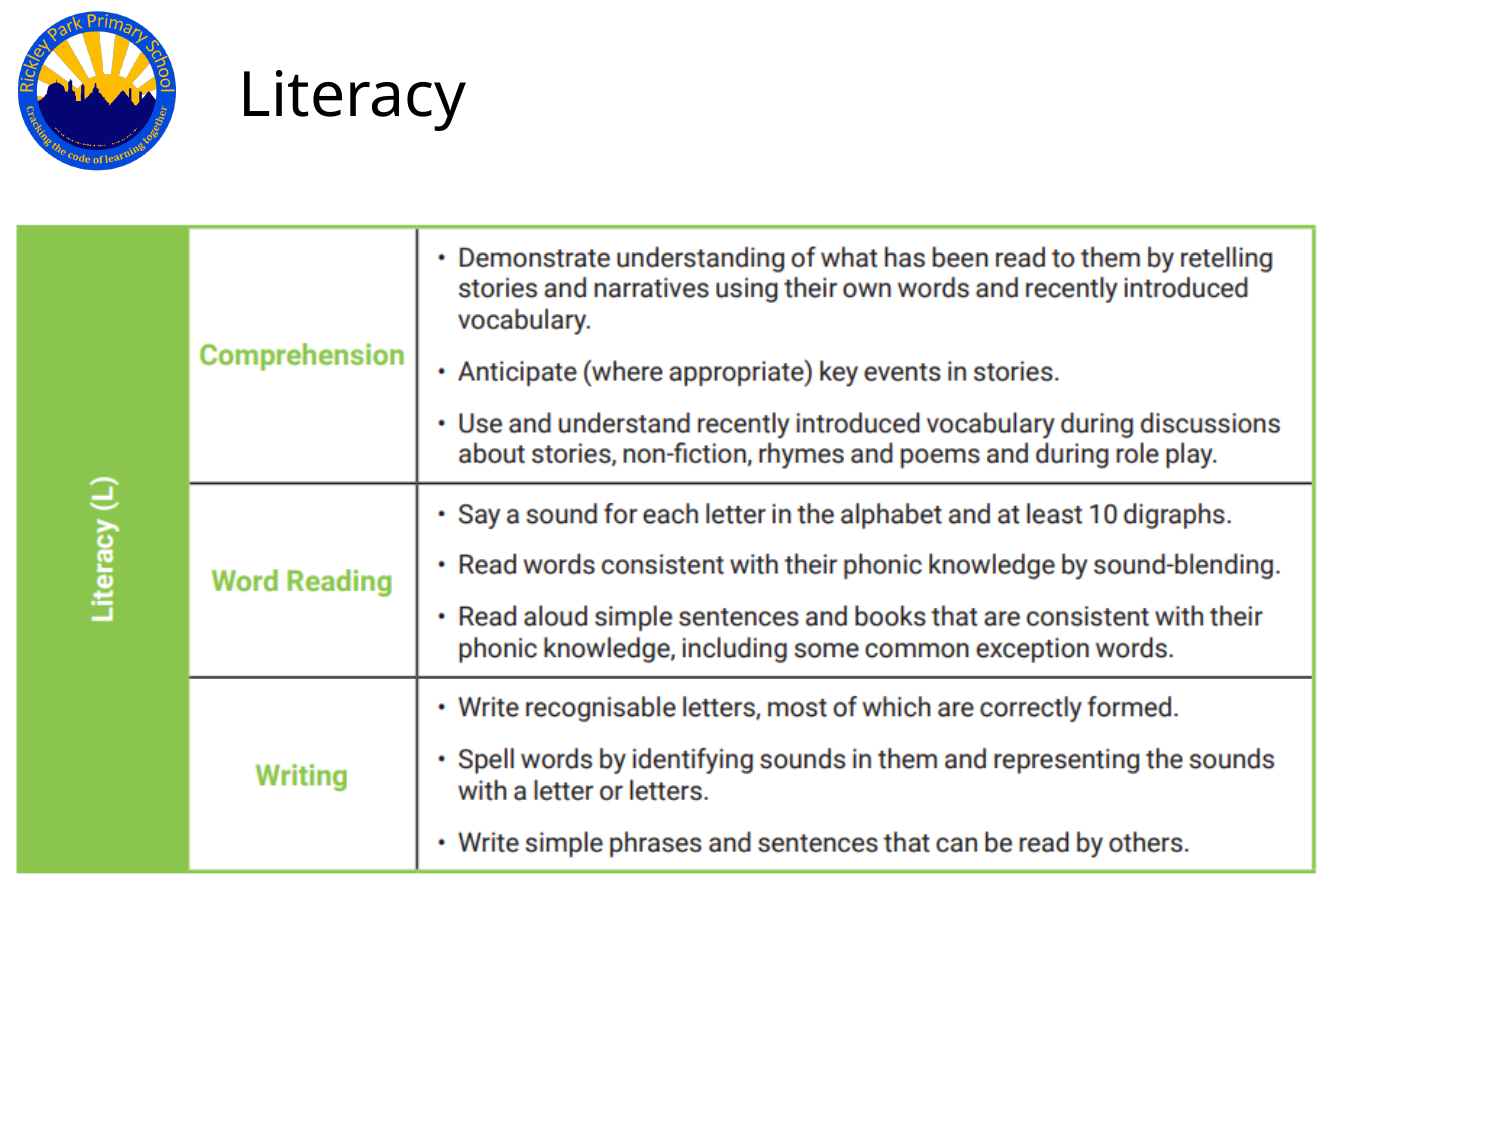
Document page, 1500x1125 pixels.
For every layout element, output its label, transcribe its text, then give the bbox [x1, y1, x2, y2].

picture [8, 218, 1325, 885]
picture [16, 11, 177, 172]
text_box Literacy [223, 46, 674, 138]
